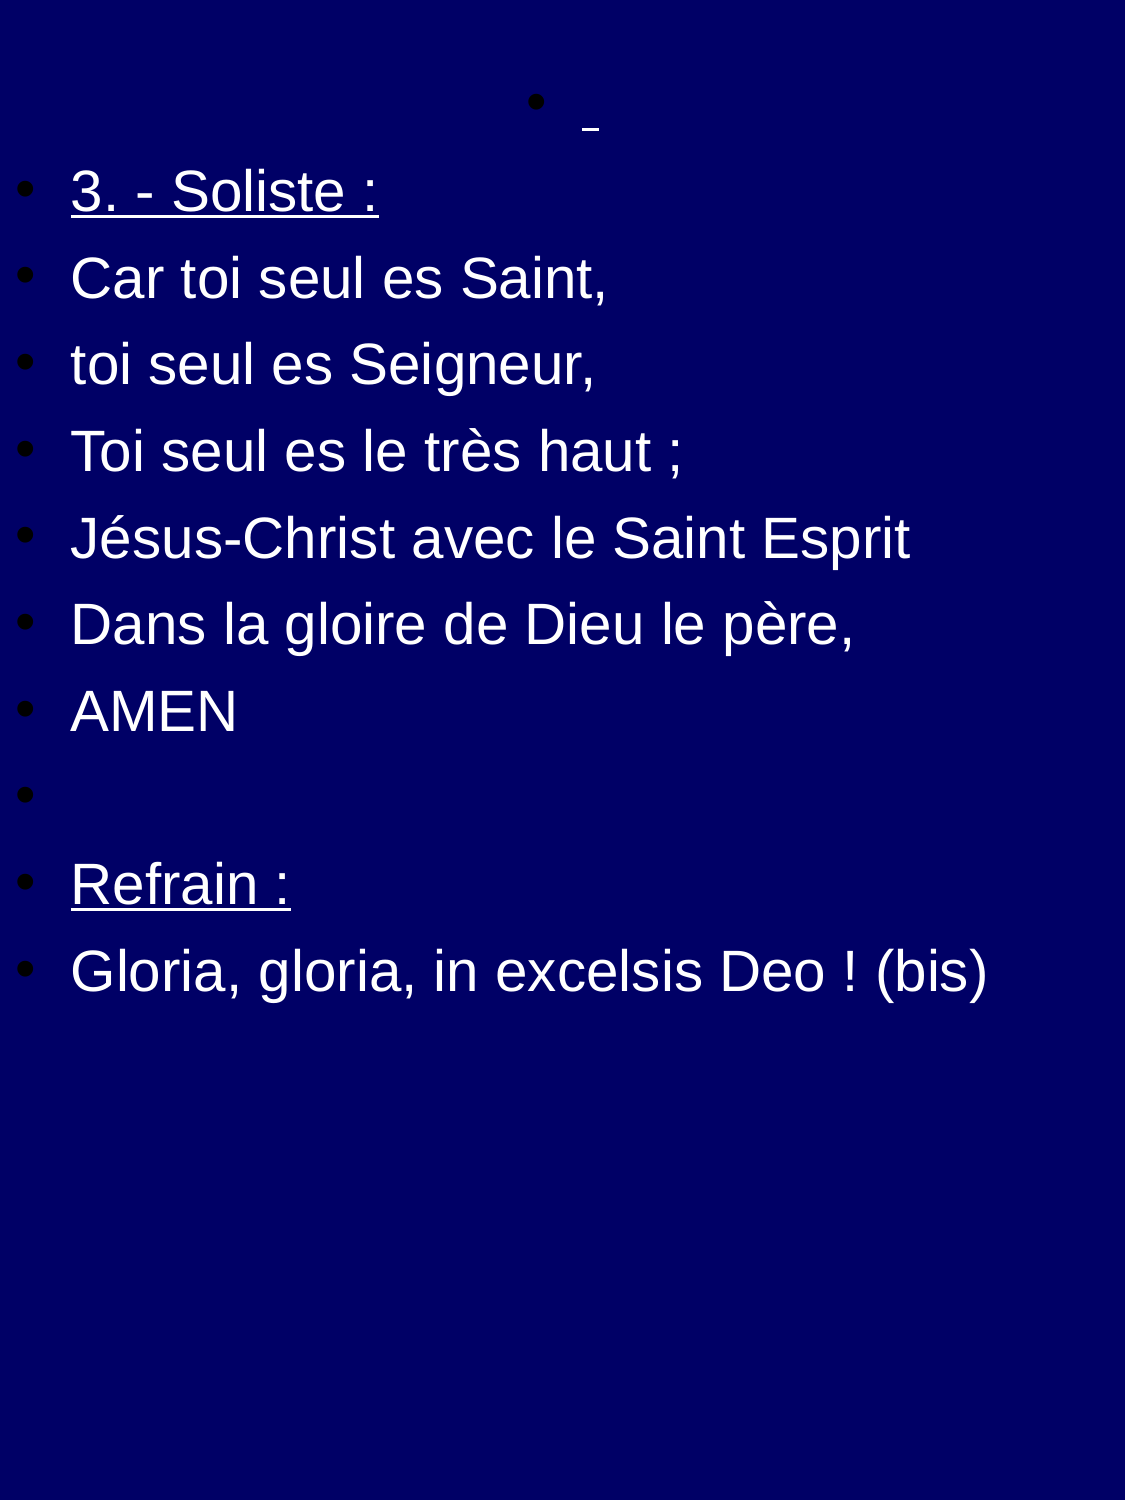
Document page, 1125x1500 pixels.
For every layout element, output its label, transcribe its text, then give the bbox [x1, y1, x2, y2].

text_box 3. - Soliste : Car toi seul es Saint, toi seul es Seigneur, Toi seul es le très haut ; Jésus-Christ avec le Saint Esprit Dans la gloire de Dieu le père, AMEN Refrain : Gloria, gloria, in excelsis Deo ! (bis) [0, 58, 1125, 1488]
